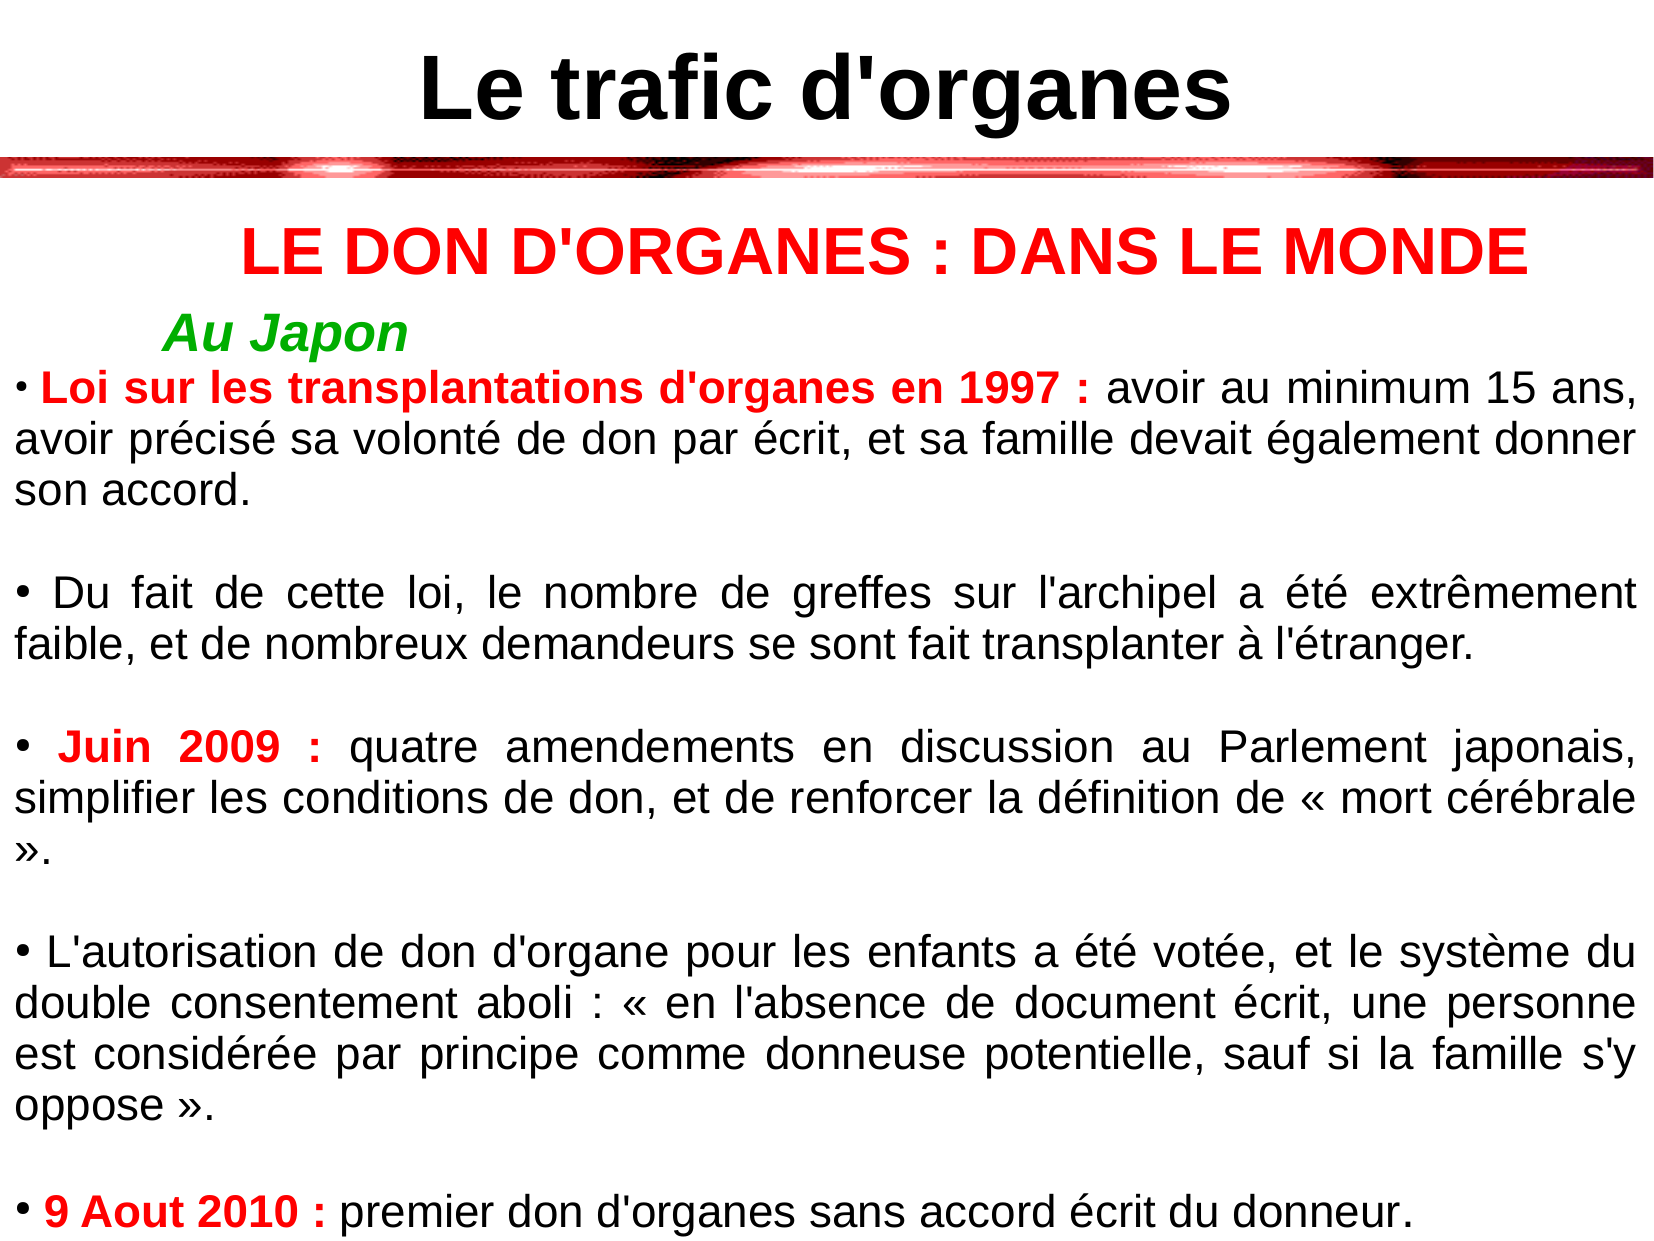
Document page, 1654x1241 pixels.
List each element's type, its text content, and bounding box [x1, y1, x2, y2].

picture [0, 157, 1654, 178]
text_box Loi sur les transplantations d'organes en 1997 : avoir au minimum 15 ans, avoir précisé sa volonté de don par écrit, et sa famille devait également donner son accord. Du fait de cette loi, le nombre de greffes sur l'archipel a été extrêmement faible, et de nombreux demandeurs se sont fait transplanter à l'étranger. Juin 2009 : quatre amendements en discussion au Parlement japonais, simplifier les conditions de don, et de renforcer la définition de « mort cérébrale ». L'autorisation de don d'organe pour les enfants a été votée, et le système du double consentement aboli : « en l'absence de document écrit, une personne est considérée par principe comme donneuse potentielle, sauf si la famille s'y oppose ». 9 Aout 2010 : premier don d'organes sans accord écrit du donneur. [0, 354, 1654, 1241]
text_box Le trafic d'organes [0, 29, 1654, 148]
text_box Au Japon [147, 295, 975, 354]
text_box LE DON D'ORGANES : DANS LE MONDE [206, 206, 1565, 297]
